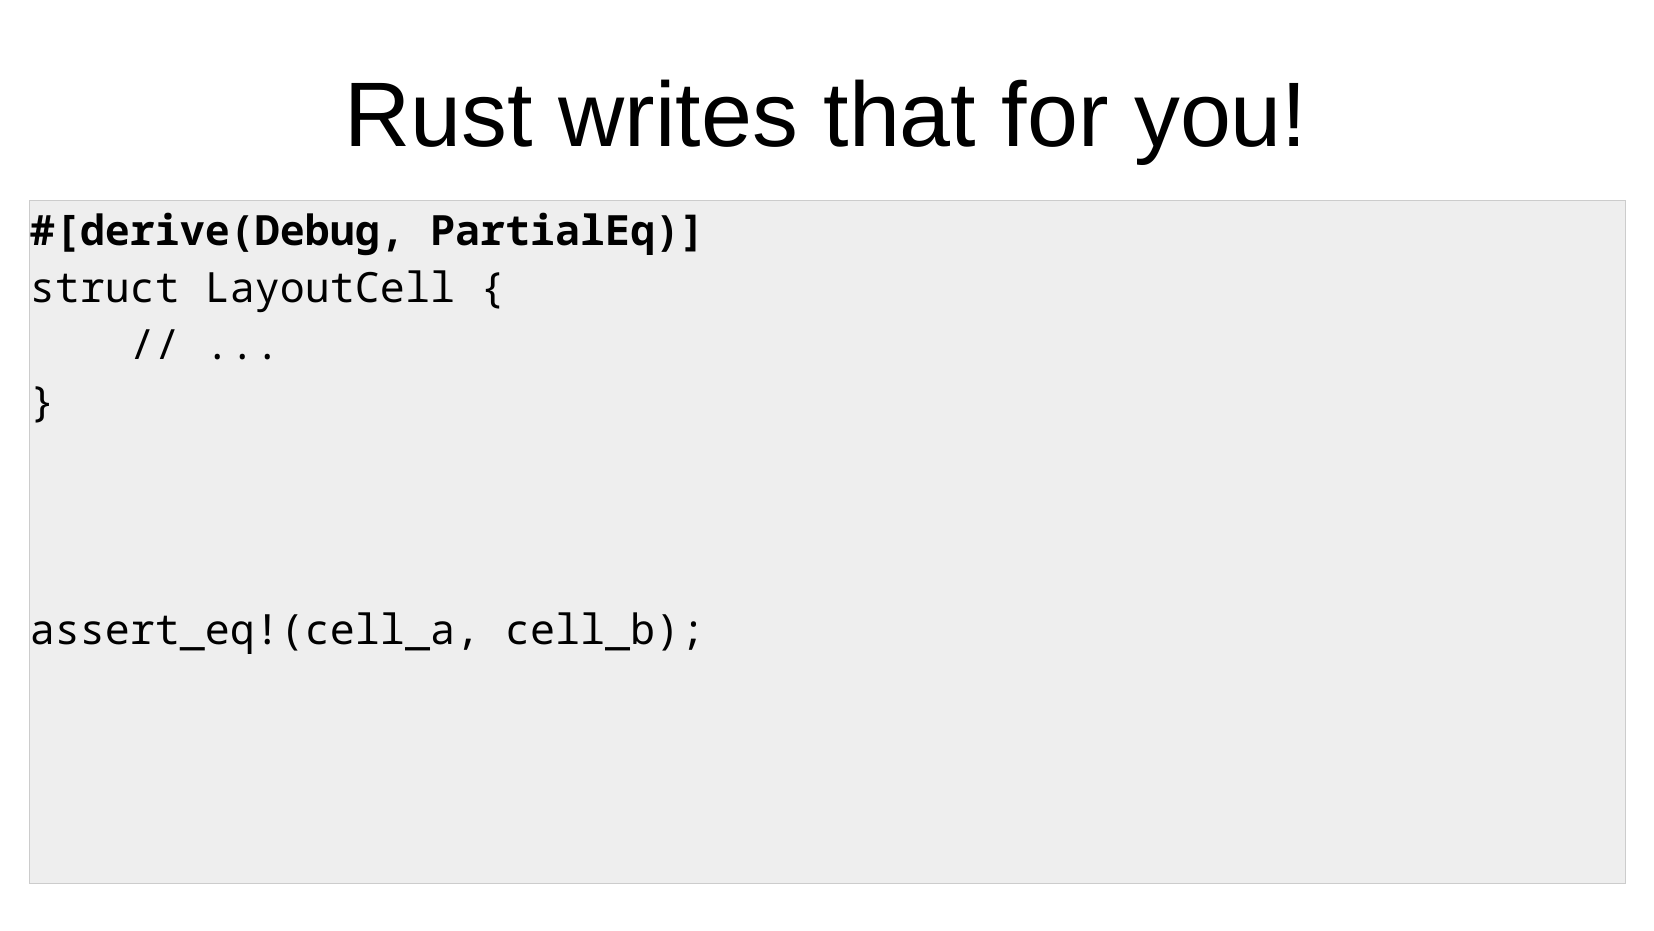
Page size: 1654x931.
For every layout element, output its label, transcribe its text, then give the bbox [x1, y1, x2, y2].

title Rust writes that for you! [82, 37, 1571, 193]
text_box #[derive(Debug, PartialEq)] struct LayoutCell { // ... } assert_eq!(cell_a, cell_b); [29, 200, 1626, 884]
